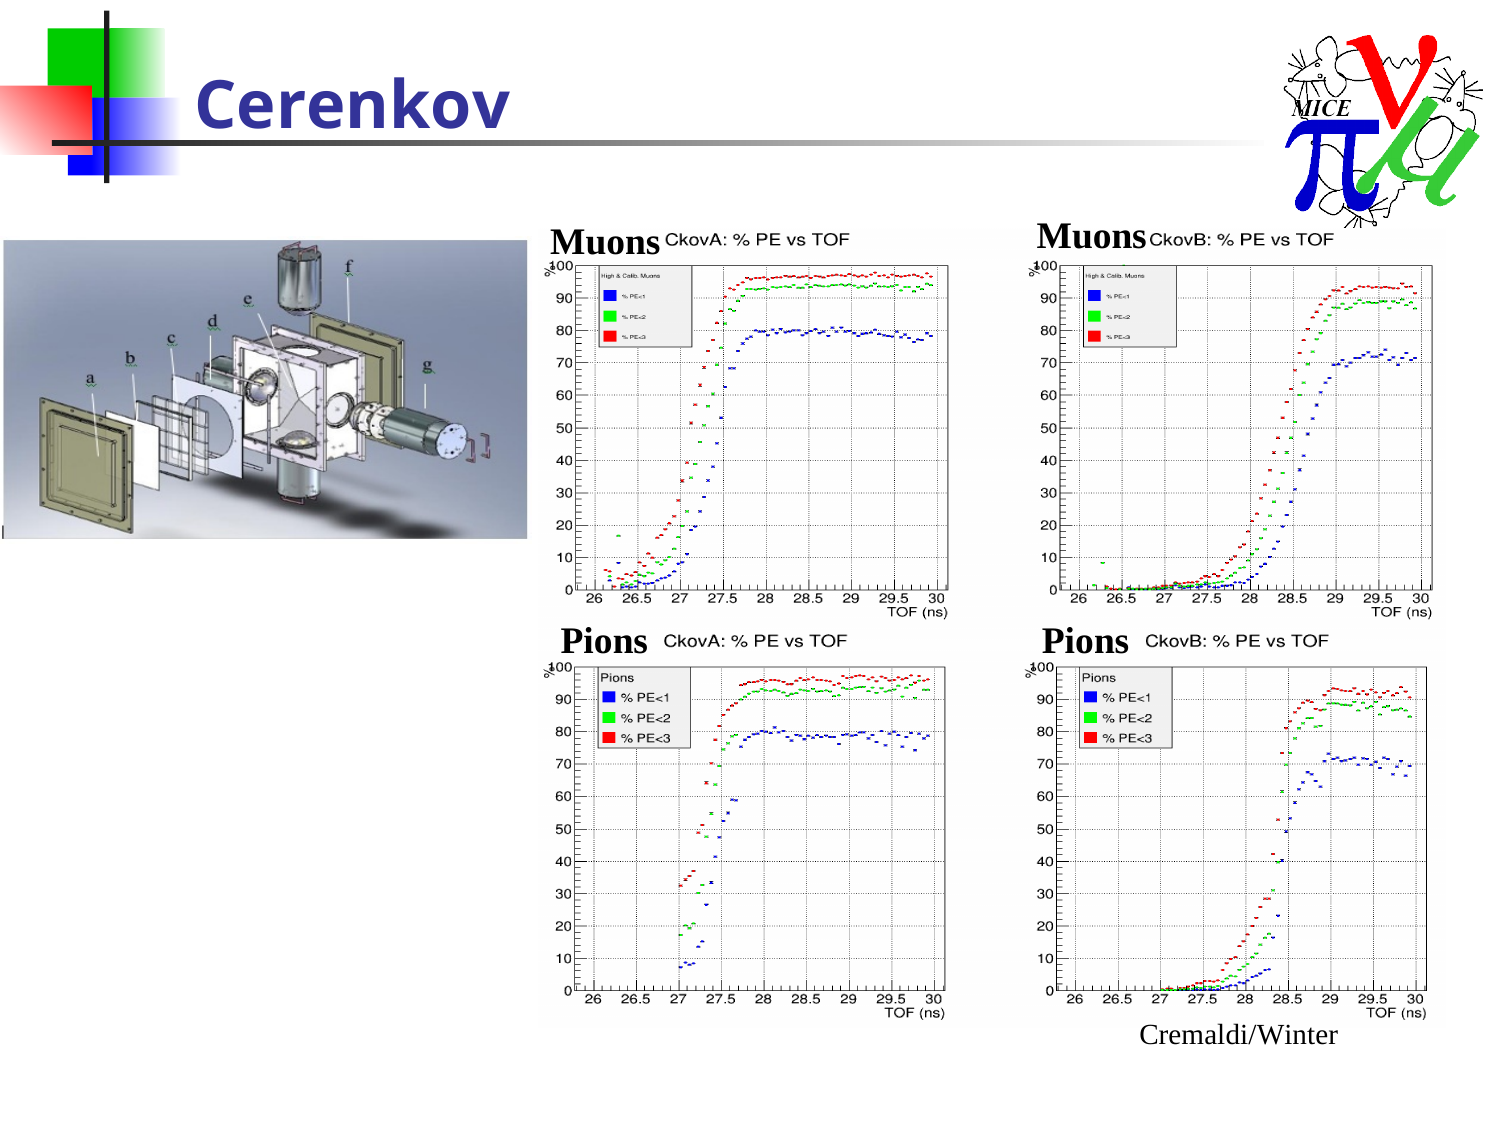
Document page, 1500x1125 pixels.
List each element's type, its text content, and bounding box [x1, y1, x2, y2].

text_box Muons [1008, 201, 1182, 248]
picture [538, 189, 1500, 1028]
text_box Pions [532, 606, 667, 653]
text_box Muons [556, 234, 564, 253]
text_box Cremaldi/Winter [1022, 1018, 1446, 1088]
text_box Muons [1042, 228, 1051, 248]
text_box Muons [567, 235, 575, 253]
text_box Muons [522, 206, 680, 253]
text_box Muons [1052, 229, 1061, 248]
title Cerenkov [169, 0, 1500, 189]
text_box Pions [1014, 606, 1148, 653]
picture [0, 236, 532, 544]
